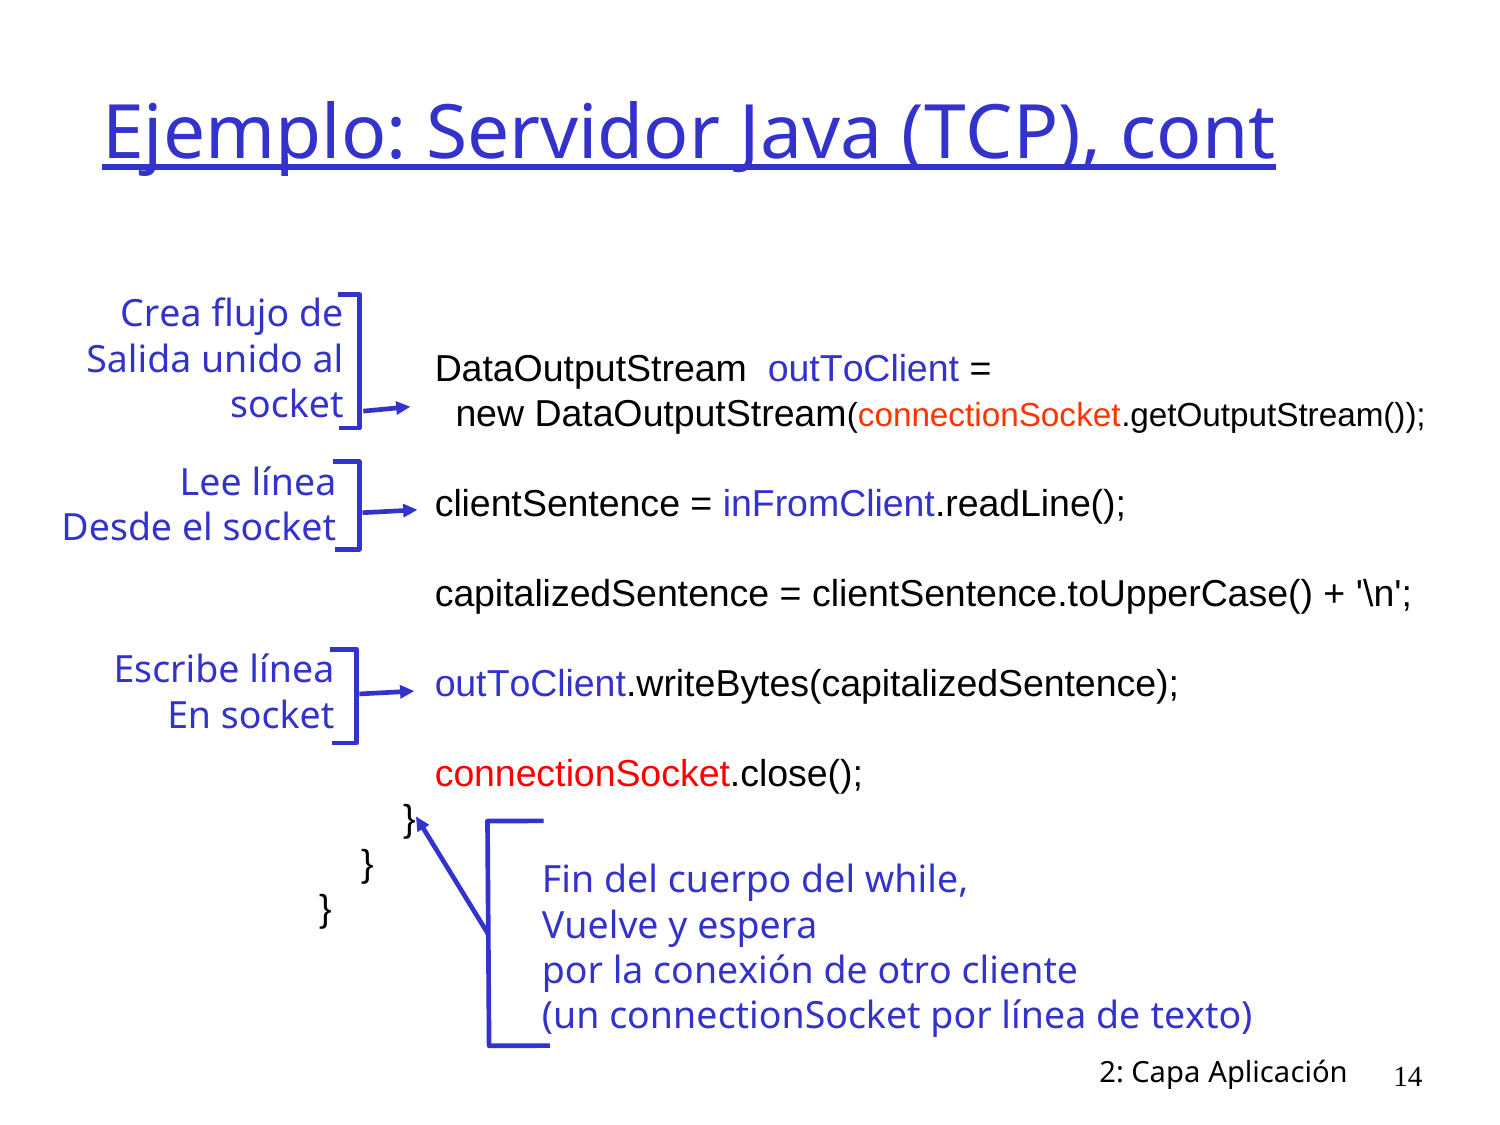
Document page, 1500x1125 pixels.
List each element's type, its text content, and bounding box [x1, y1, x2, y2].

text_box Lee línea Desde el socket [46, 454, 352, 556]
text_box DataOutputStream outToClient = new DataOutputStream(connectionSocket.getOutputStream()); clientSentence = inFromClient.readLine(); capitalizedSentence = clientSentence.toUpperCase() + '\n'; outToClient.writeBytes(capitalizedSentence); connectionSocket.close(); } } } [304, 255, 1452, 997]
text_box Crea flujo de Salida unido al socket [14, 286, 359, 433]
text_box Fin del cuerpo del while, Vuelve y espera por la conexión de otro cliente (un connectionSocket por línea de texto) [527, 852, 1278, 1044]
text_box Escribe línea En socket [98, 642, 350, 744]
title Ejemplo: Servidor Java (TCP), cont [87, 37, 1363, 225]
